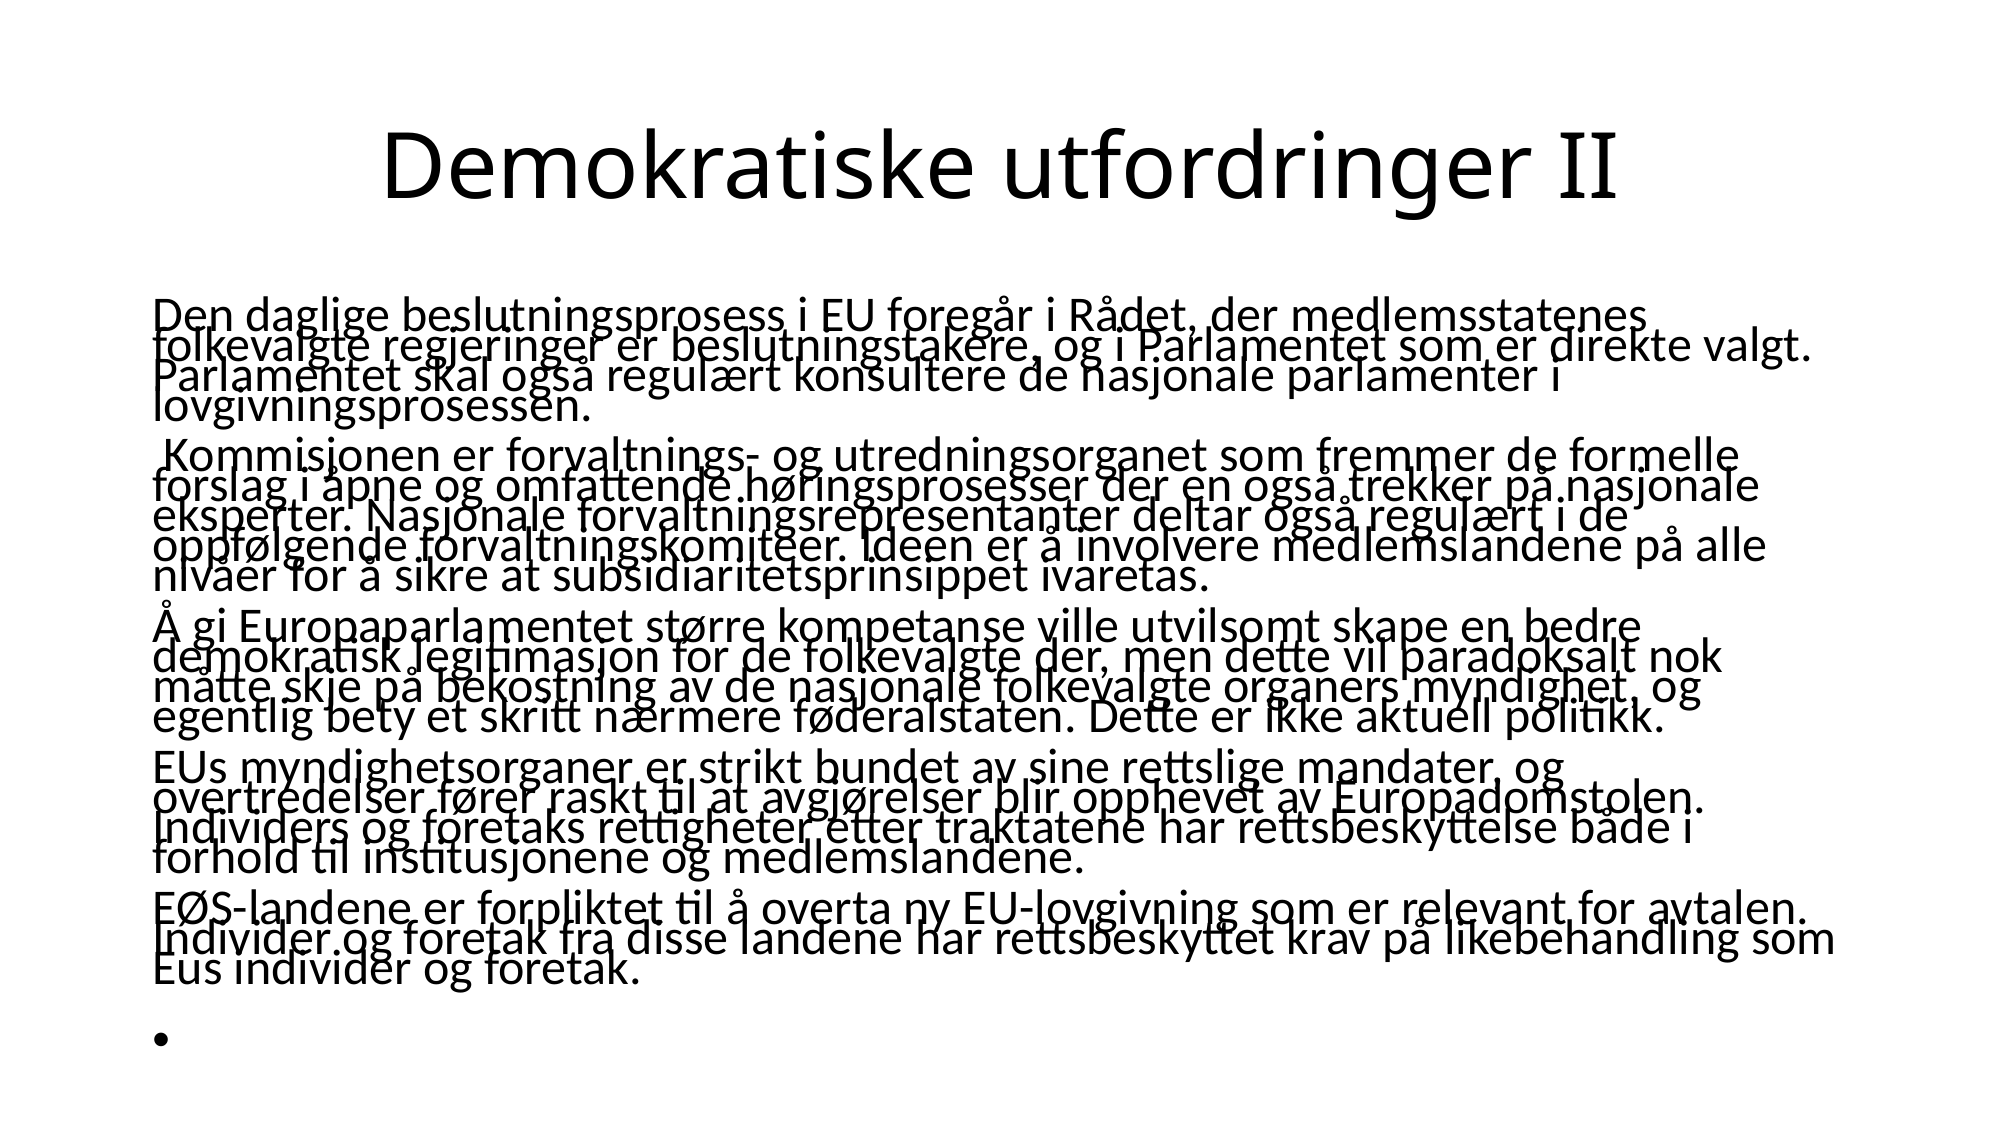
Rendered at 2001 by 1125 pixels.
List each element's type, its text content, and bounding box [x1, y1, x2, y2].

title Demokratiske utfordringer II [137, 59, 1863, 278]
list Den daglige beslutningsprosess i EU foregår i Rådet, der medlemsstatenes folkevalgte regjeringer er beslutningstakere, og i Parlamentet som er direkte valgt. Parlamentet skal også regulært konsultere de nasjonale parlamenter i lovgivningsprosessen. Kommisjonen er forvaltnings- og utredningsorganet som fremmer de formelle forslag i åpne og omfattende høringsprosesser der en også trekker på nasjonale eksperter. Nasjonale forvaltningsrepresentanter deltar også regulært i de oppfølgende forvaltningskomiteer. Ideen er å involvere medlemslandene på alle nivåer for å sikre at subsidiaritetsprinsippet ivaretas. Å gi Europaparlamentet større kompetanse ville utvilsomt skape en bedre demokratisk legitimasjon for de folkevalgte der, men dette vil paradoksalt nok måtte skje på bekostning av de nasjonale folkevalgte organers myndighet, og egentlig bety et skritt nærmere føderalstaten. Dette er ikke aktuell politikk. EUs myndighetsorganer er strikt bundet av sine rettslige mandater, og overtredelser fører raskt til at avgjørelser blir opphevet av Europadomstolen. Individers og foretaks rettigheter etter traktatene har rettsbeskyttelse både i forhold til institusjonene og medlemslandene. EØS-landene er forpliktet til å overta ny EU-lovgivning som er relevant for avtalen. Individer og foretak fra disse landene har rettsbeskyttet krav på likebehandling som Eus individer og foretak. [137, 299, 1863, 1014]
